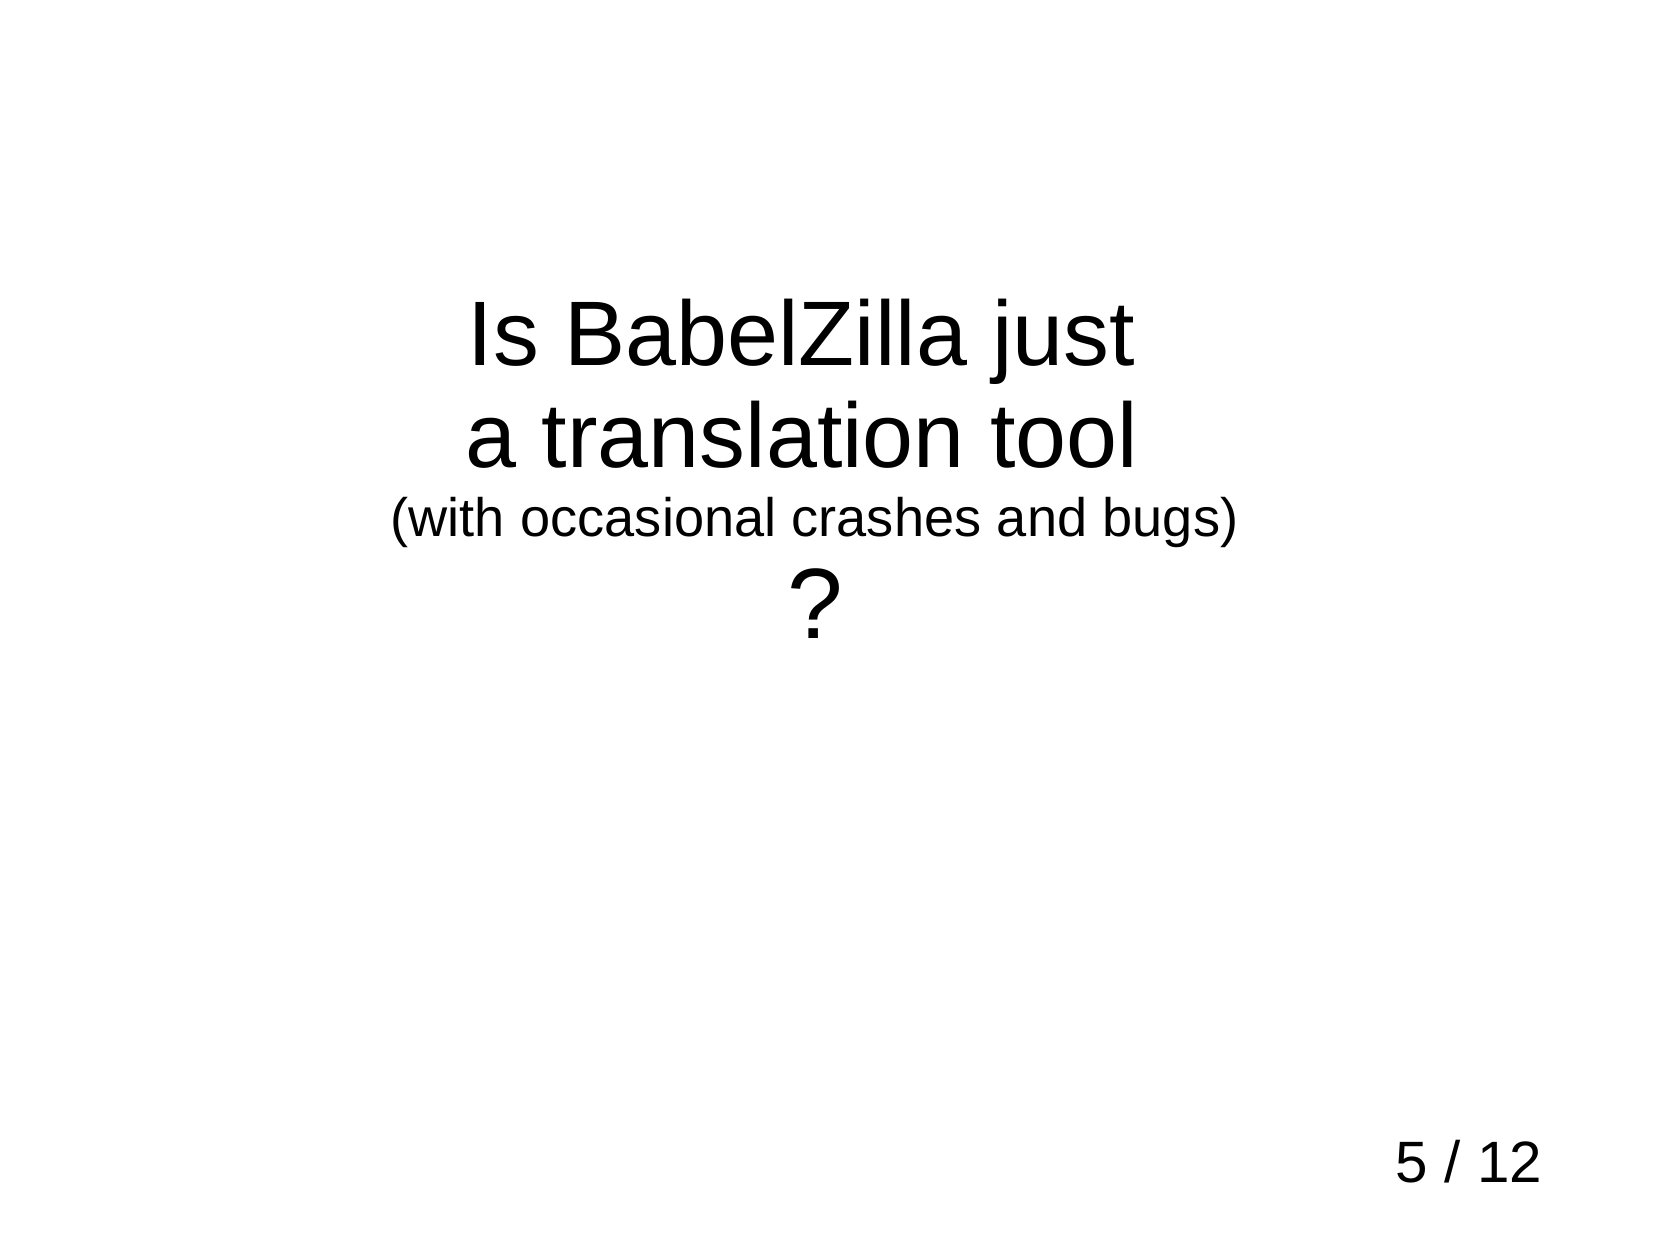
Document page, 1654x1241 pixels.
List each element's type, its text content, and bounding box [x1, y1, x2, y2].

subtitle Is BabelZilla just a translation tool (with occasional crashes and bugs) ? [70, 282, 1560, 660]
text_box <numéro> / 12 [1354, 1122, 1654, 1229]
